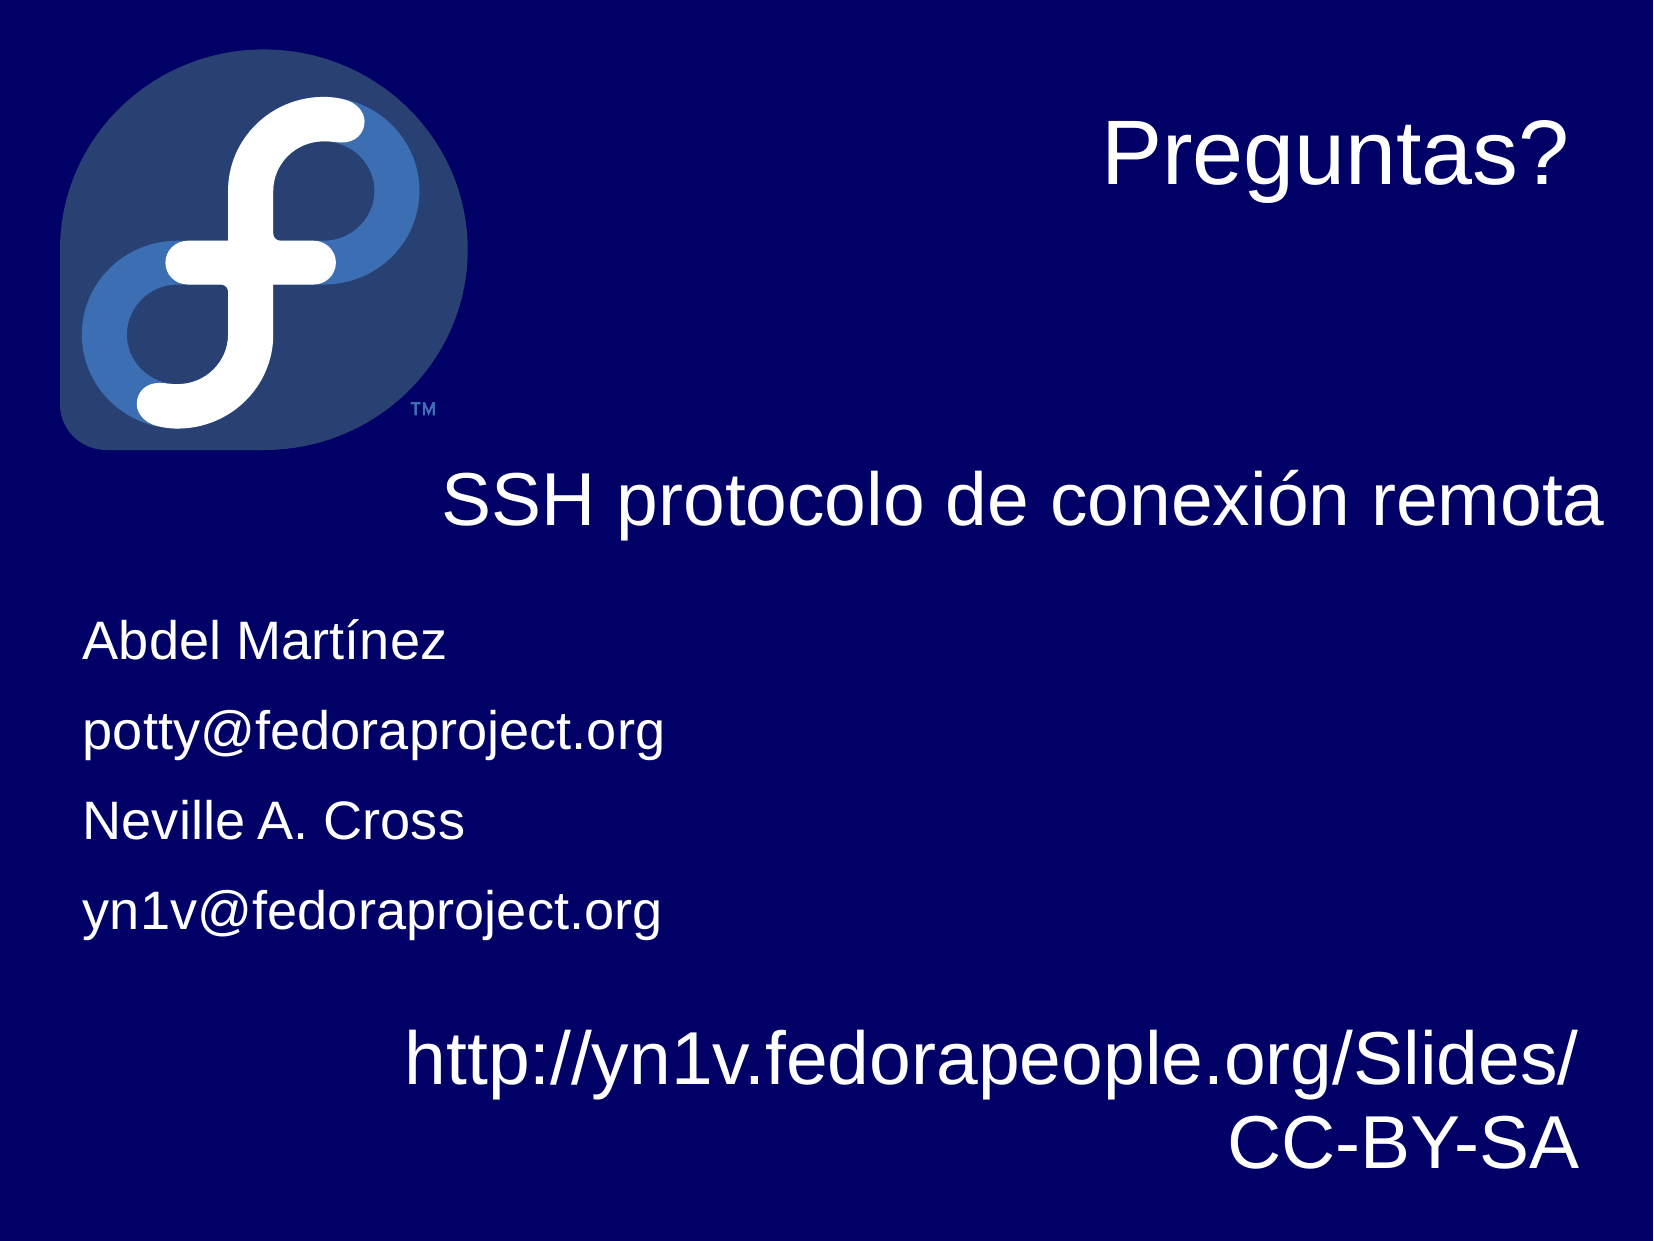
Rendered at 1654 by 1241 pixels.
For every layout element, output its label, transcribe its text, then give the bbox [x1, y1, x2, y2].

text_box http://yn1v.fedorapeople.org/Slides/ CC-BY-SA [390, 1008, 1594, 1192]
text_box SSH protocolo de conexión remota [426, 450, 1621, 549]
list Abdel Martínez potty@fedoraproject.org Neville A. Cross yn1v@fedoraproject.org [82, 610, 1571, 1003]
picture [60, 49, 468, 451]
title Preguntas? [468, 49, 1571, 257]
